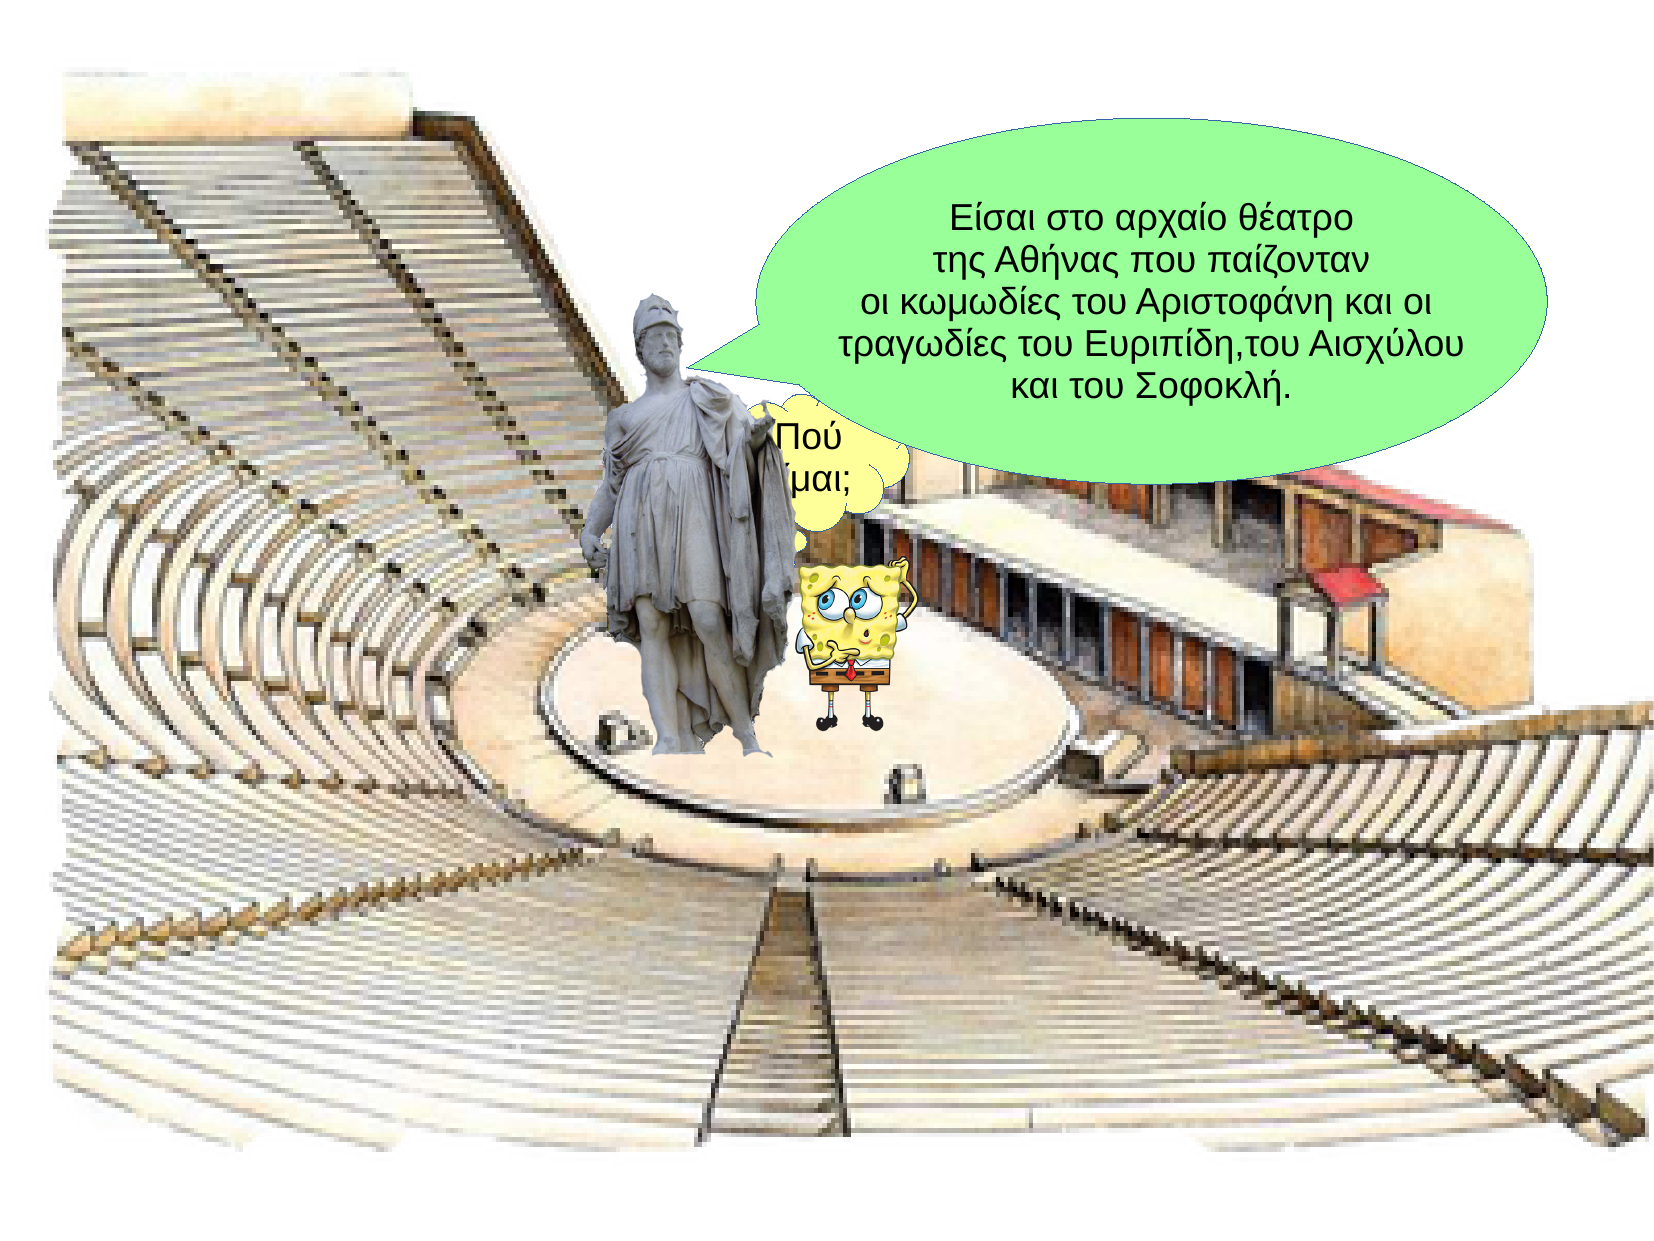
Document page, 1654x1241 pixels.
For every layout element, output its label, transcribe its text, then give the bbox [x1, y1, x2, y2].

text_box Είσαι στο αρχαίο θέατρο της Αθήνας που παίζονταν οι κωμωδίες του Αριστοφάνη και οι τραγωδίες του Ευριπίδη,του Αισχύλου και του Σοφοκλή. [686, 118, 1548, 485]
text_box Πού είμαι; [878, 434, 910, 505]
picture [0, 0, 1654, 1241]
